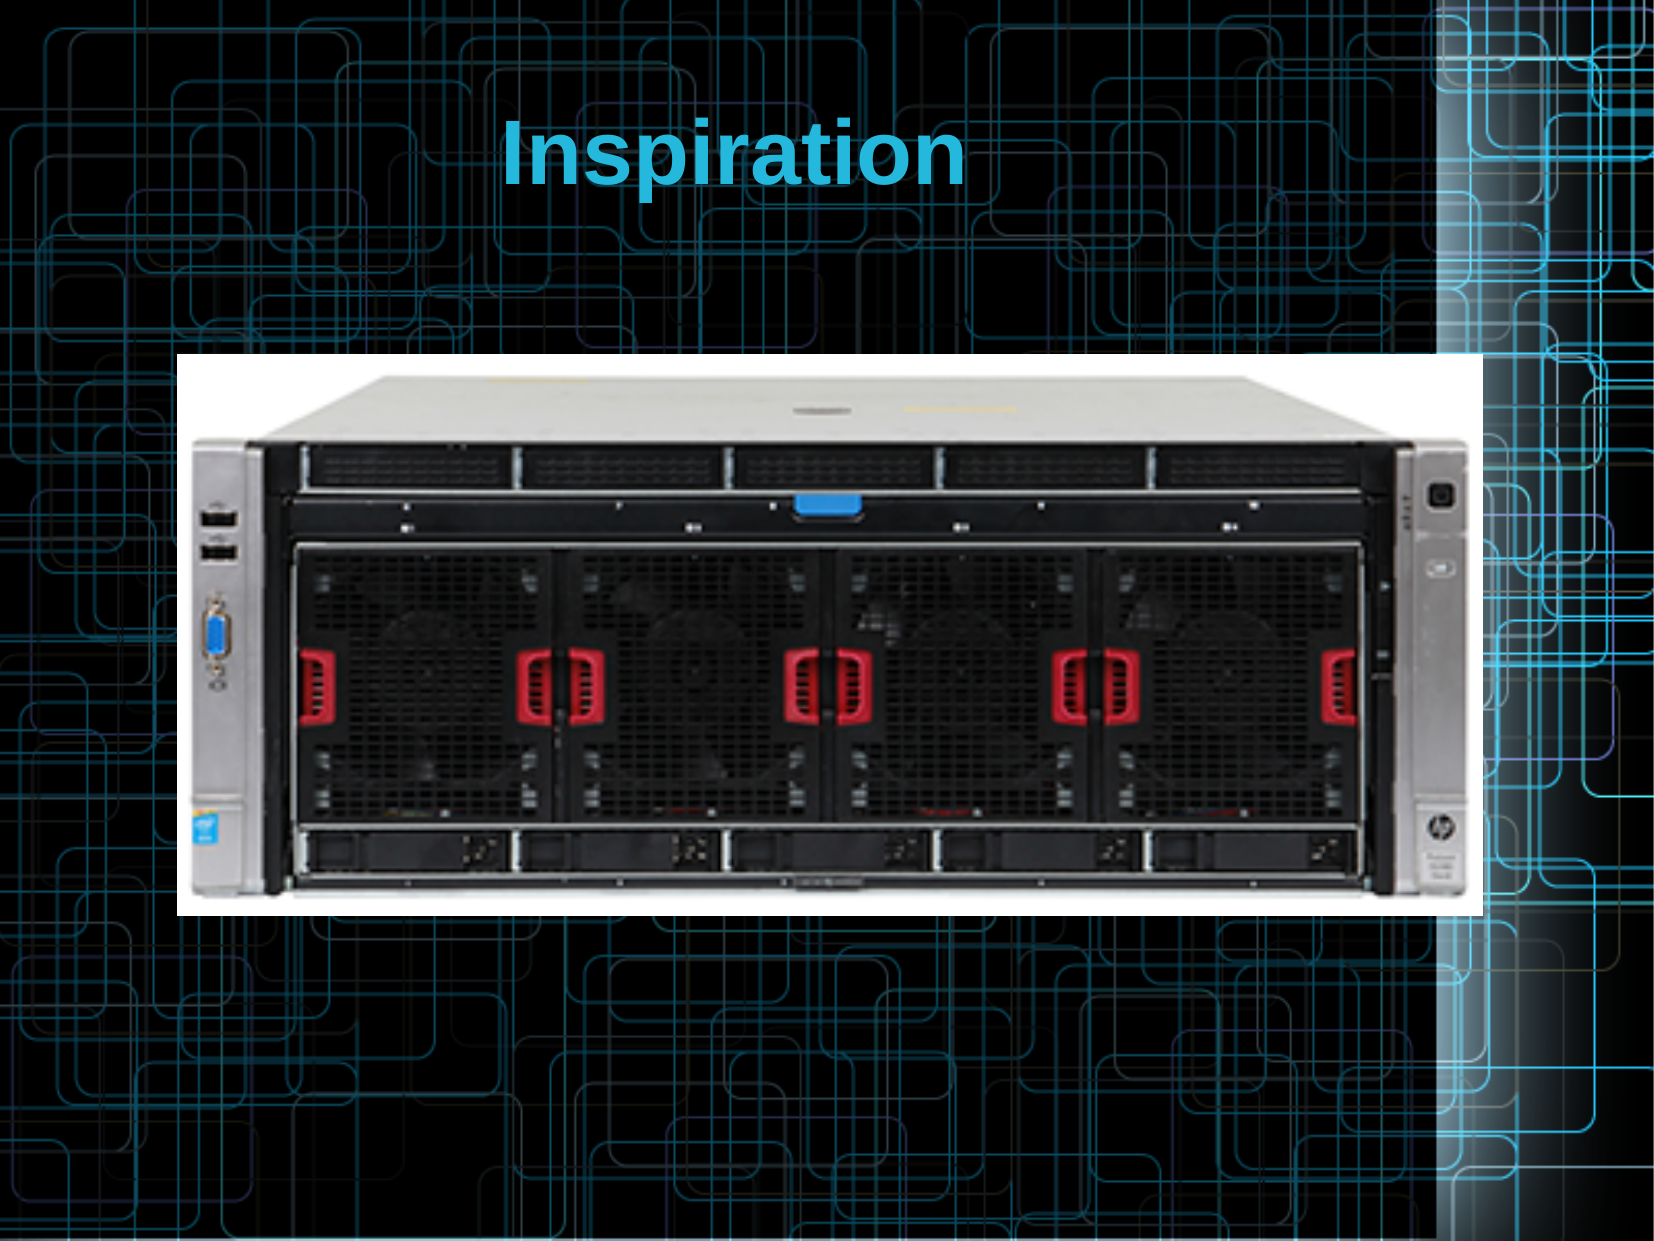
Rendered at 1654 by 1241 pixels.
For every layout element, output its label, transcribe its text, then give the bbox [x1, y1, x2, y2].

picture [0, 0, 1654, 1241]
title Inspiration [82, 49, 1388, 257]
